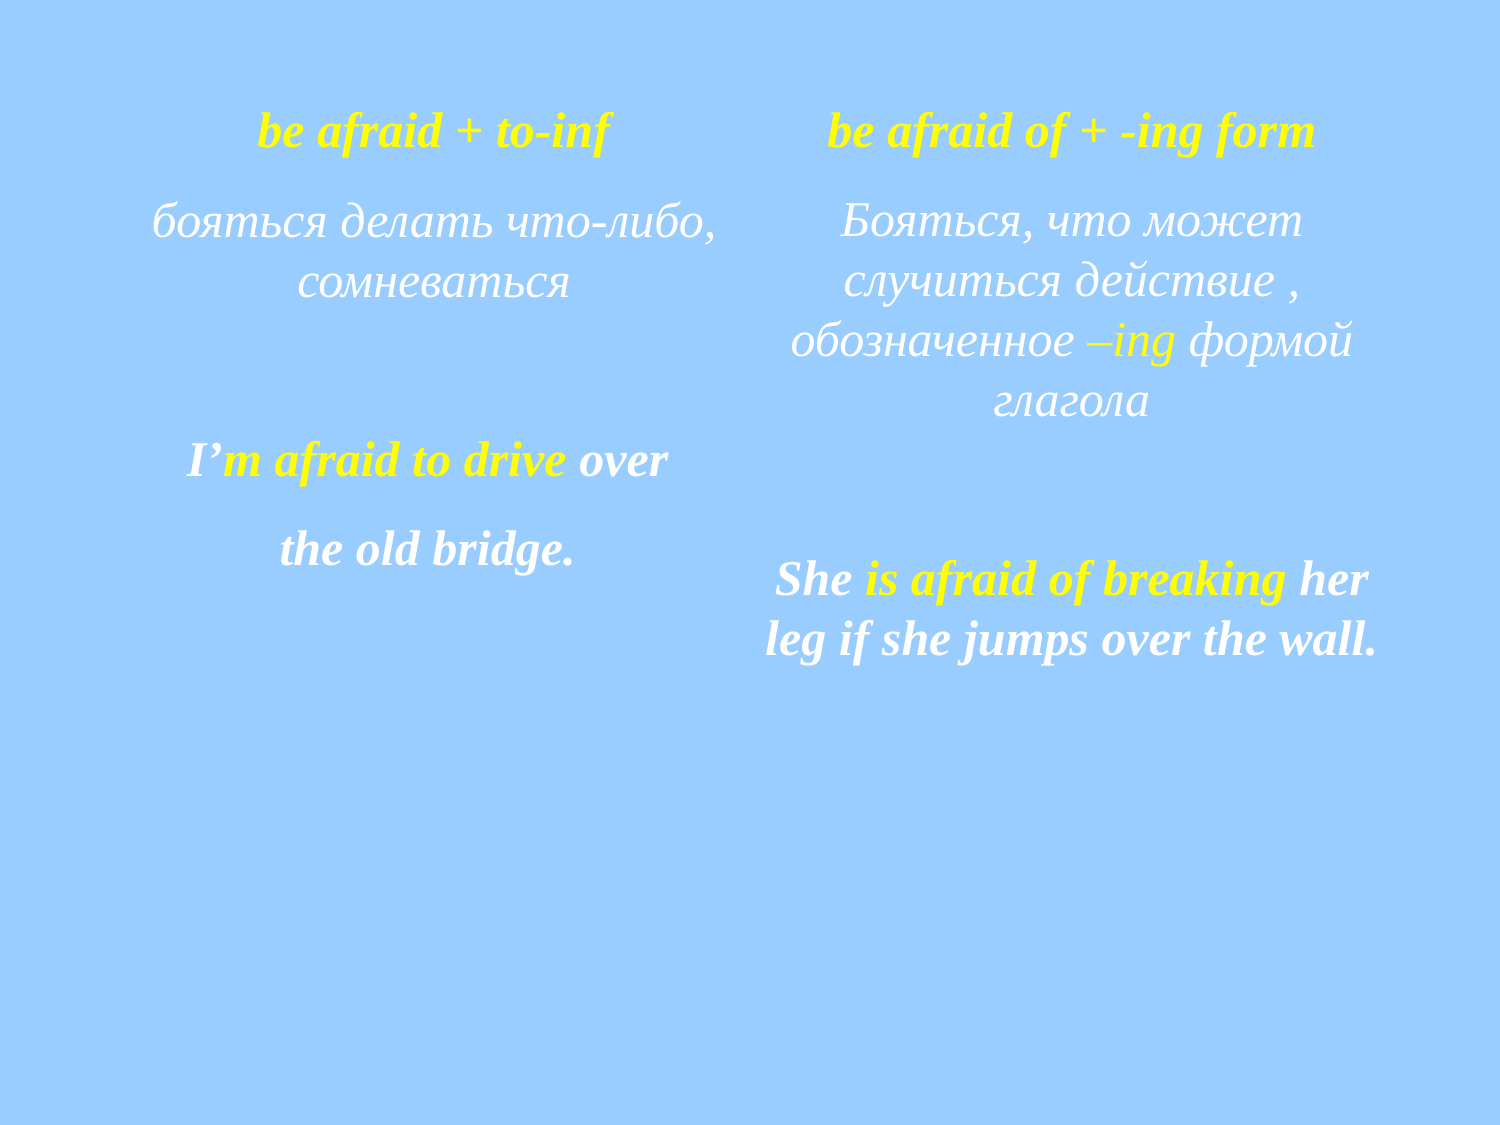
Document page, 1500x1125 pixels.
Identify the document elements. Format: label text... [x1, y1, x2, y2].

list be afraid of + -ing form Бояться, что может случиться действие , обозначенное –ing формой глагола She is afraid of breaking her leg if she jumps over the wall. [738, 82, 1406, 848]
list be afraid + to-inf бояться делать что-либо, сомневаться I’m afraid to drive over the old bridge. [53, 82, 738, 848]
